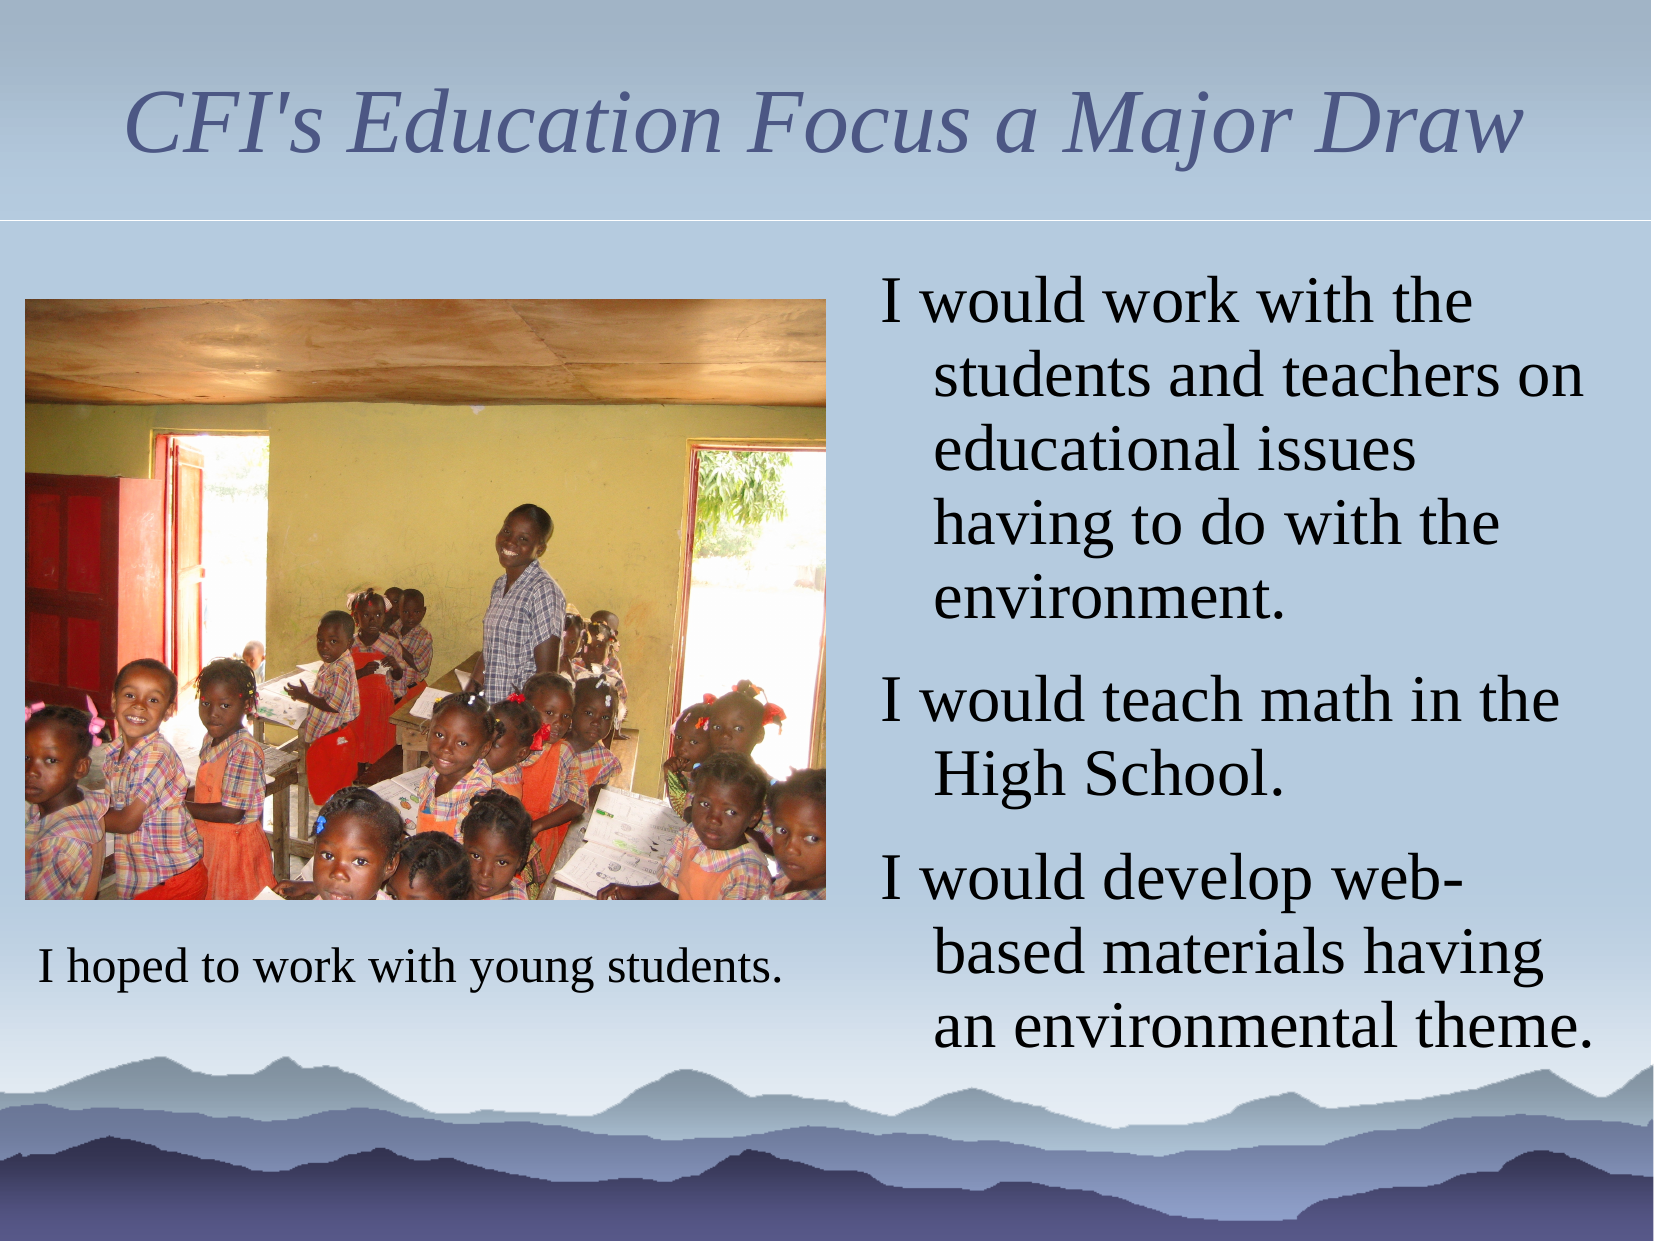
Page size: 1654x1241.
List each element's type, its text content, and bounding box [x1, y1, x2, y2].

list I would work with the students and teachers on educational issues having to do with the environment. I would teach math in the High School. I would develop web-based materials having an environmental theme. [862, 262, 1613, 1098]
picture [25, 299, 826, 901]
title CFI's Education Focus a Major Draw [37, 17, 1613, 226]
text_box I hoped to work with young students. [37, 937, 785, 994]
picture [0, 1021, 1654, 1241]
